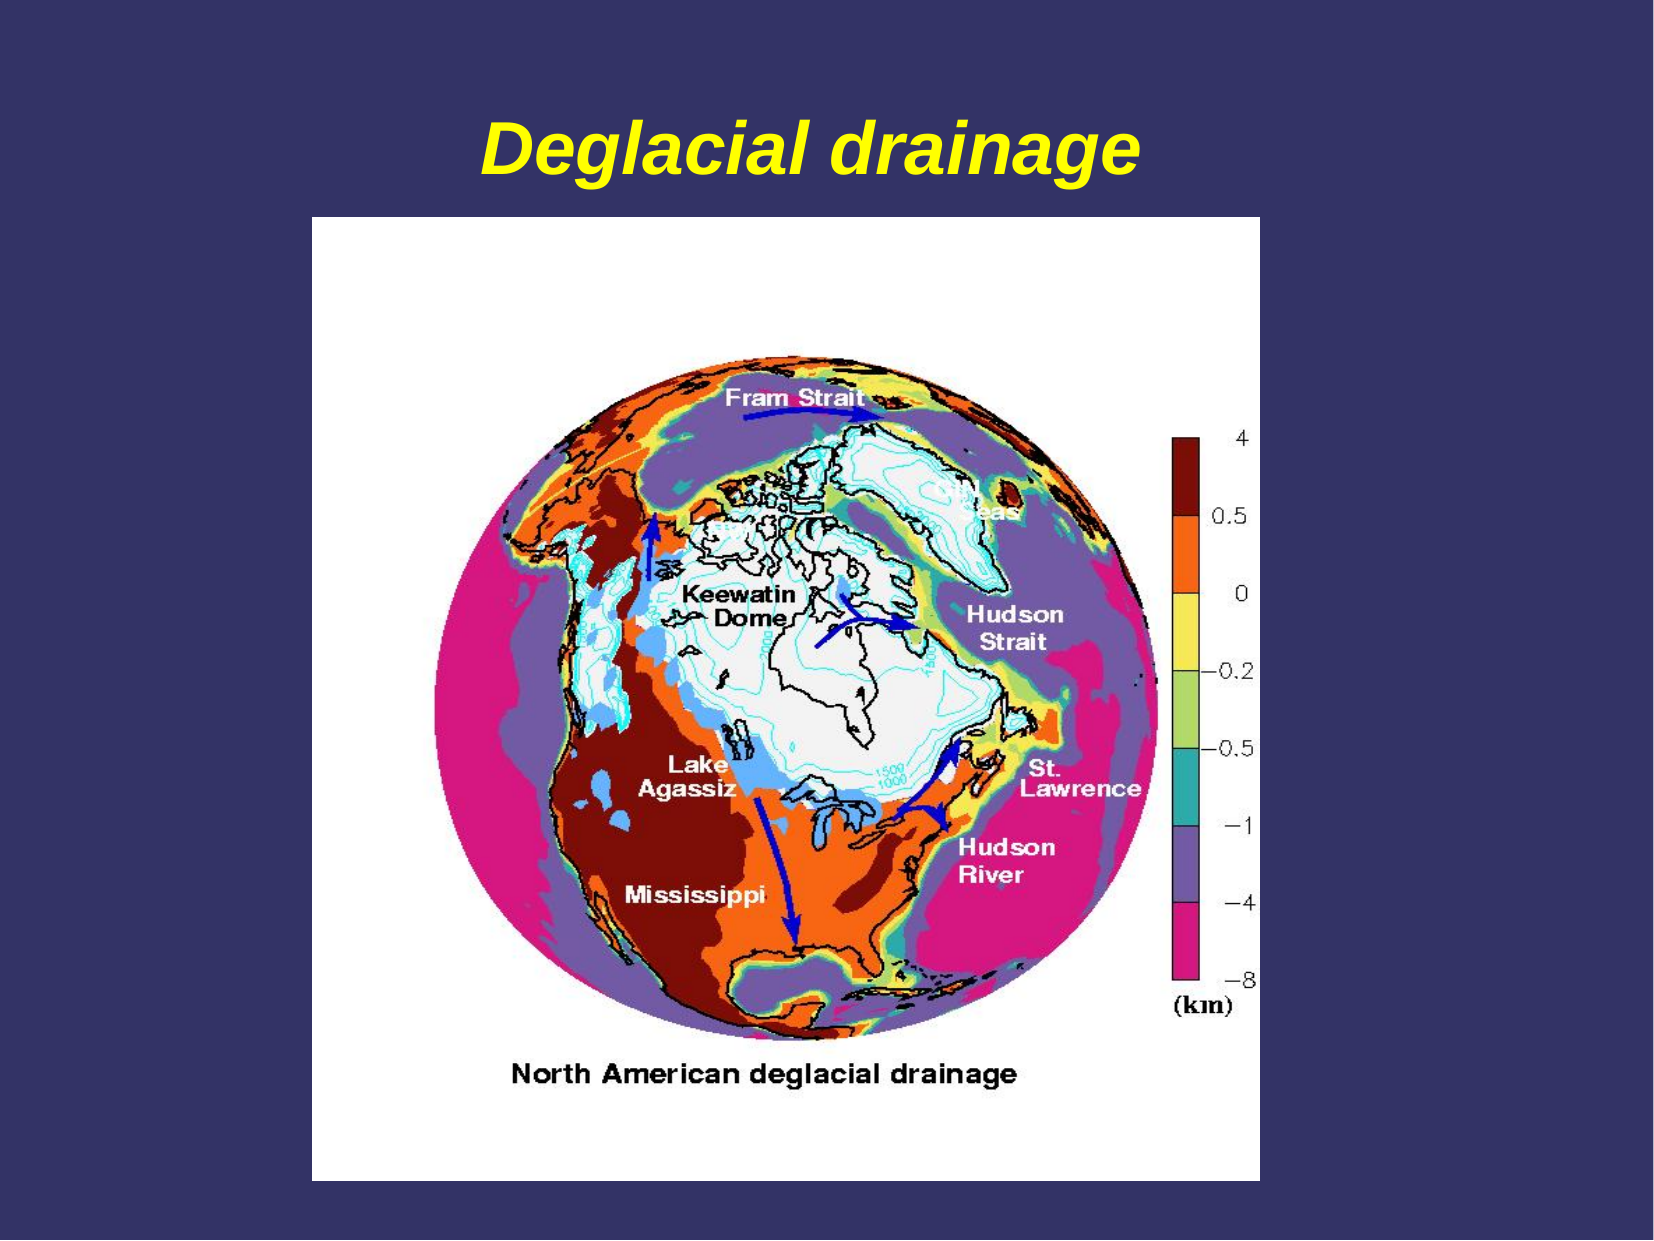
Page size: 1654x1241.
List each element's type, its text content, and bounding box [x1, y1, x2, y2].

picture [312, 217, 1260, 1181]
title Deglacial drainage [105, 49, 1518, 250]
